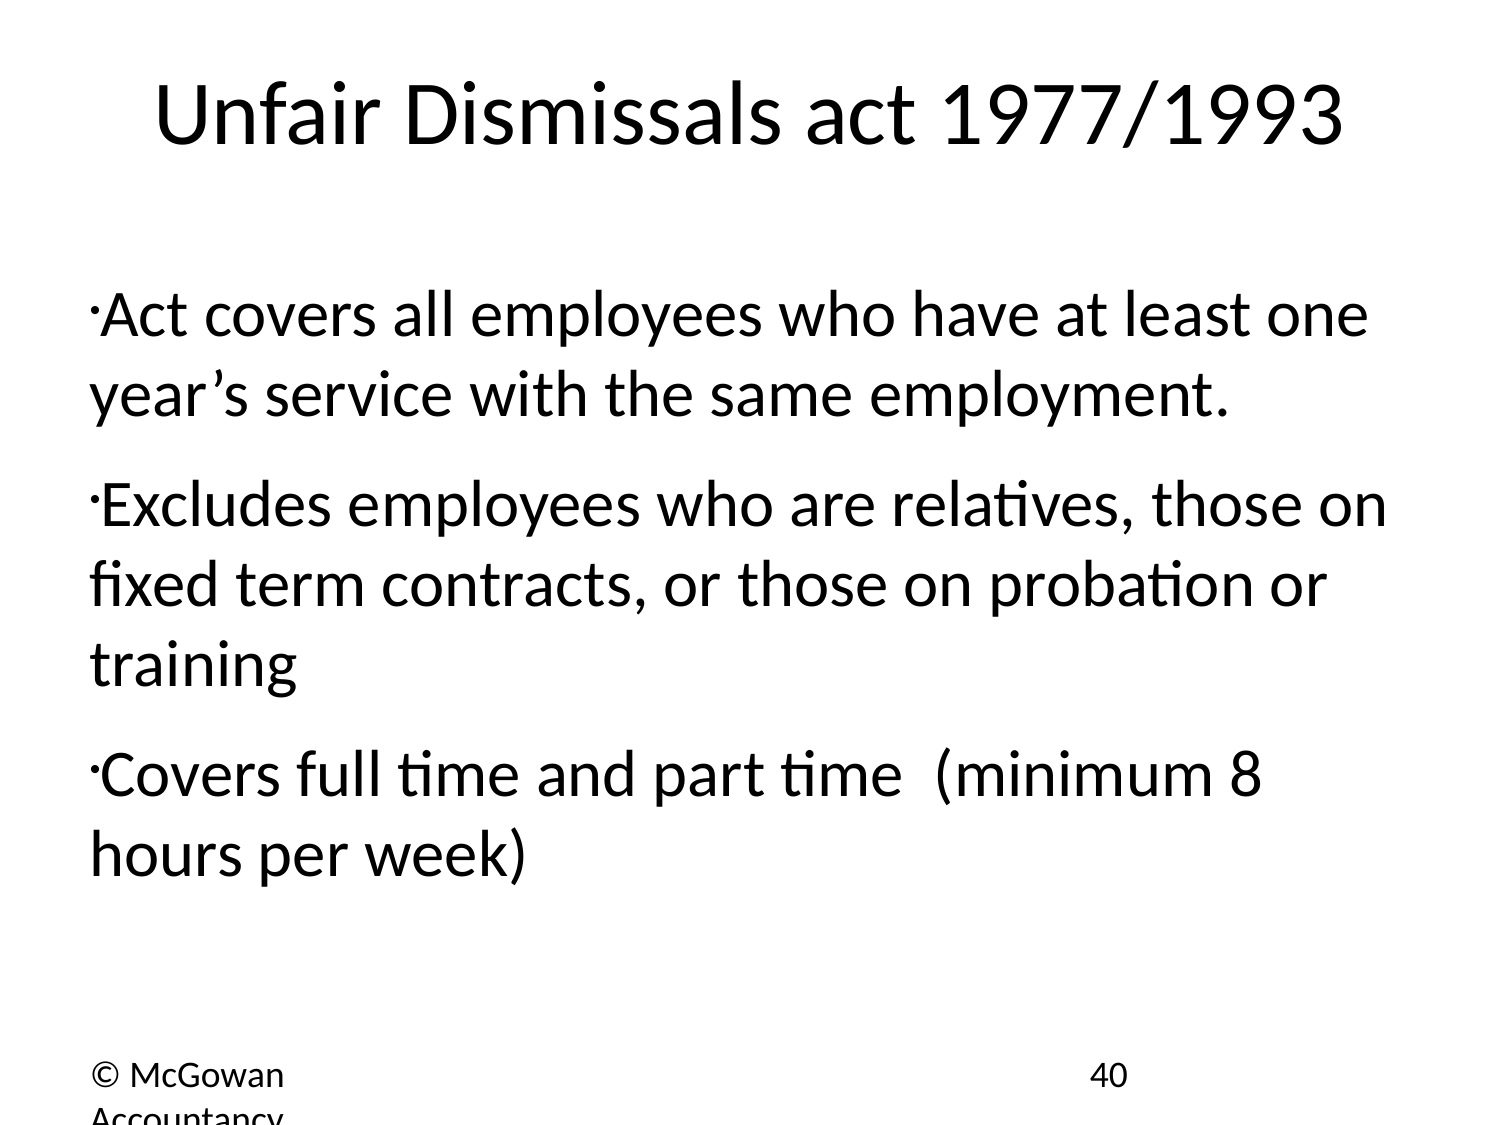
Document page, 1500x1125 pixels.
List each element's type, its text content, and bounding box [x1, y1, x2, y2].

text_box © McGowan Accountancy Services [75, 1042, 425, 1103]
list Act covers all employees who have at least one year’s service with the same employment. Excludes employees who are relatives, those on fixed term contracts, or those on probation or training Covers full time and part time (minimum 8 hours per week) [75, 262, 1425, 1005]
title Unfair Dismissals act 1977/1993 [75, 45, 1425, 233]
text_box [1074, 1042, 1425, 1103]
